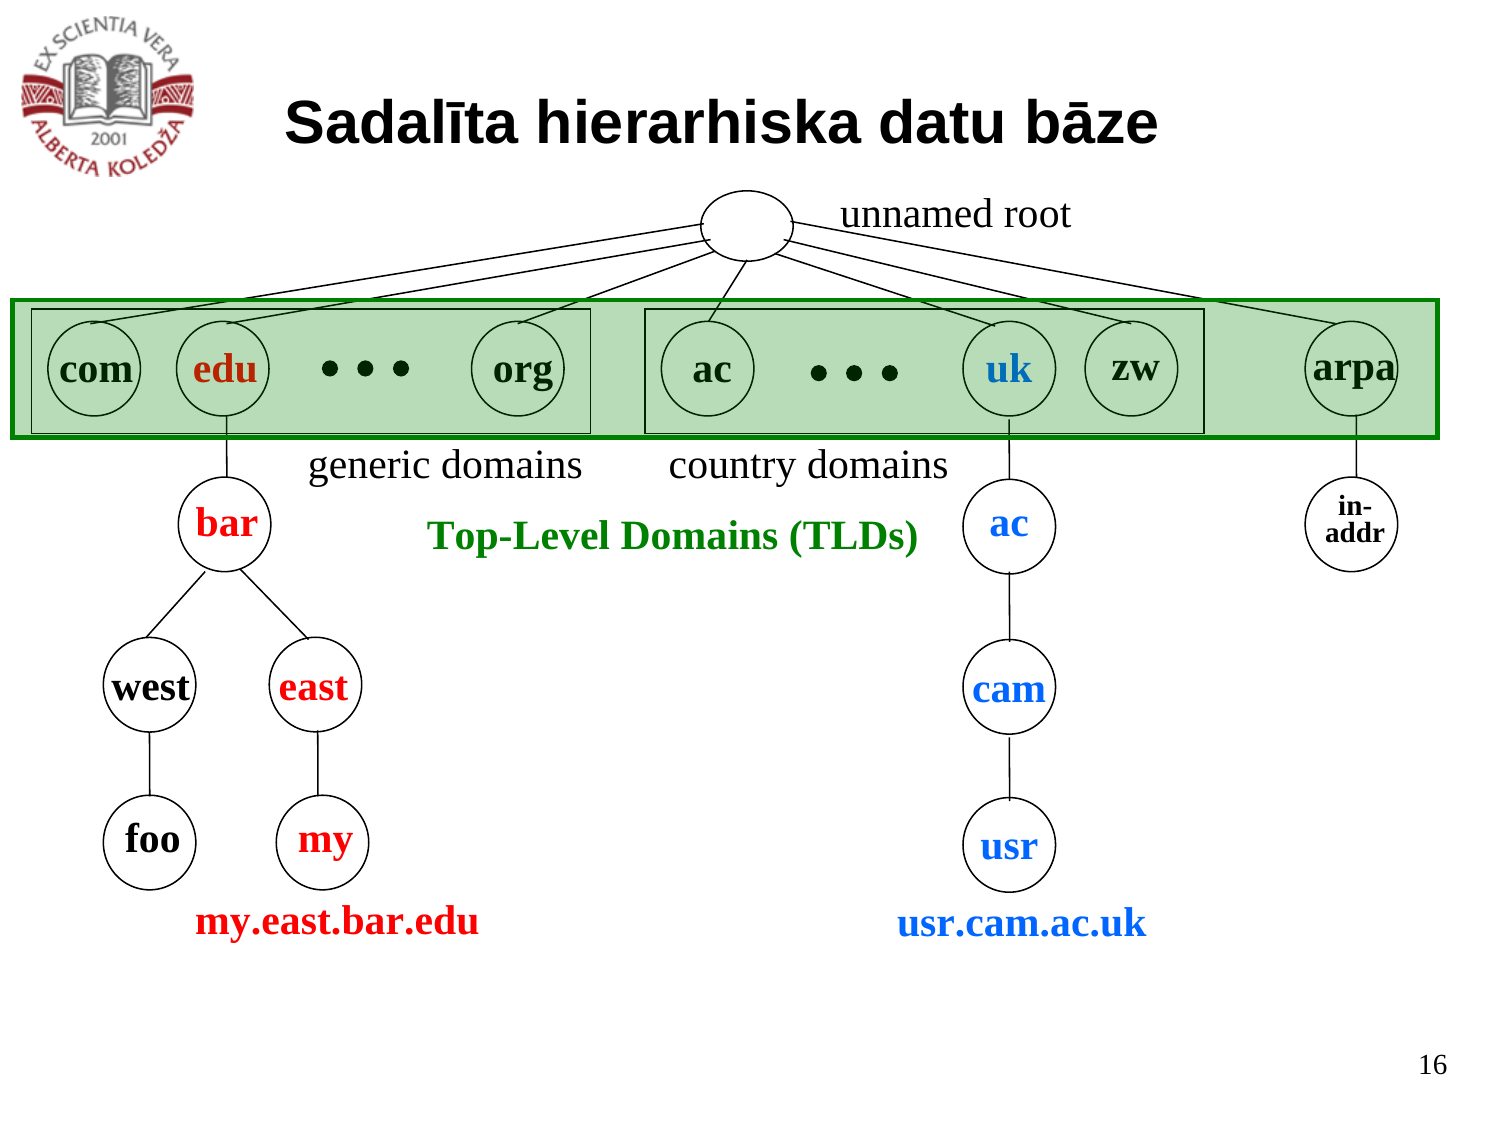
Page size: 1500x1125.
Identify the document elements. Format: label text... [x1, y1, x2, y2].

text_box unnamed root [825, 178, 1087, 244]
text_box [12, 299, 1438, 438]
text_box my.east.bar.edu [180, 884, 495, 951]
text_box ac [974, 487, 1044, 553]
text_box <skaitlis> [1312, 1037, 1463, 1101]
title Sadalīta hierarhiska datu bāze [50, 62, 1374, 175]
text_box my [283, 803, 369, 869]
text_box usr.cam.ac.uk [882, 887, 1162, 953]
text_box country domains [654, 438, 965, 495]
picture [21, 16, 194, 177]
text_box Top-Level Domains (TLDs) [412, 499, 935, 566]
text_box in- addr [1310, 485, 1401, 557]
text_box unnamed root [825, 229, 901, 244]
text_box usr [965, 810, 1054, 876]
text_box east [263, 651, 364, 717]
text_box bar [180, 487, 274, 553]
text_box generic domains [293, 438, 599, 495]
text_box foo [110, 803, 196, 869]
text_box west [96, 651, 206, 717]
text_box cam [957, 653, 1062, 719]
